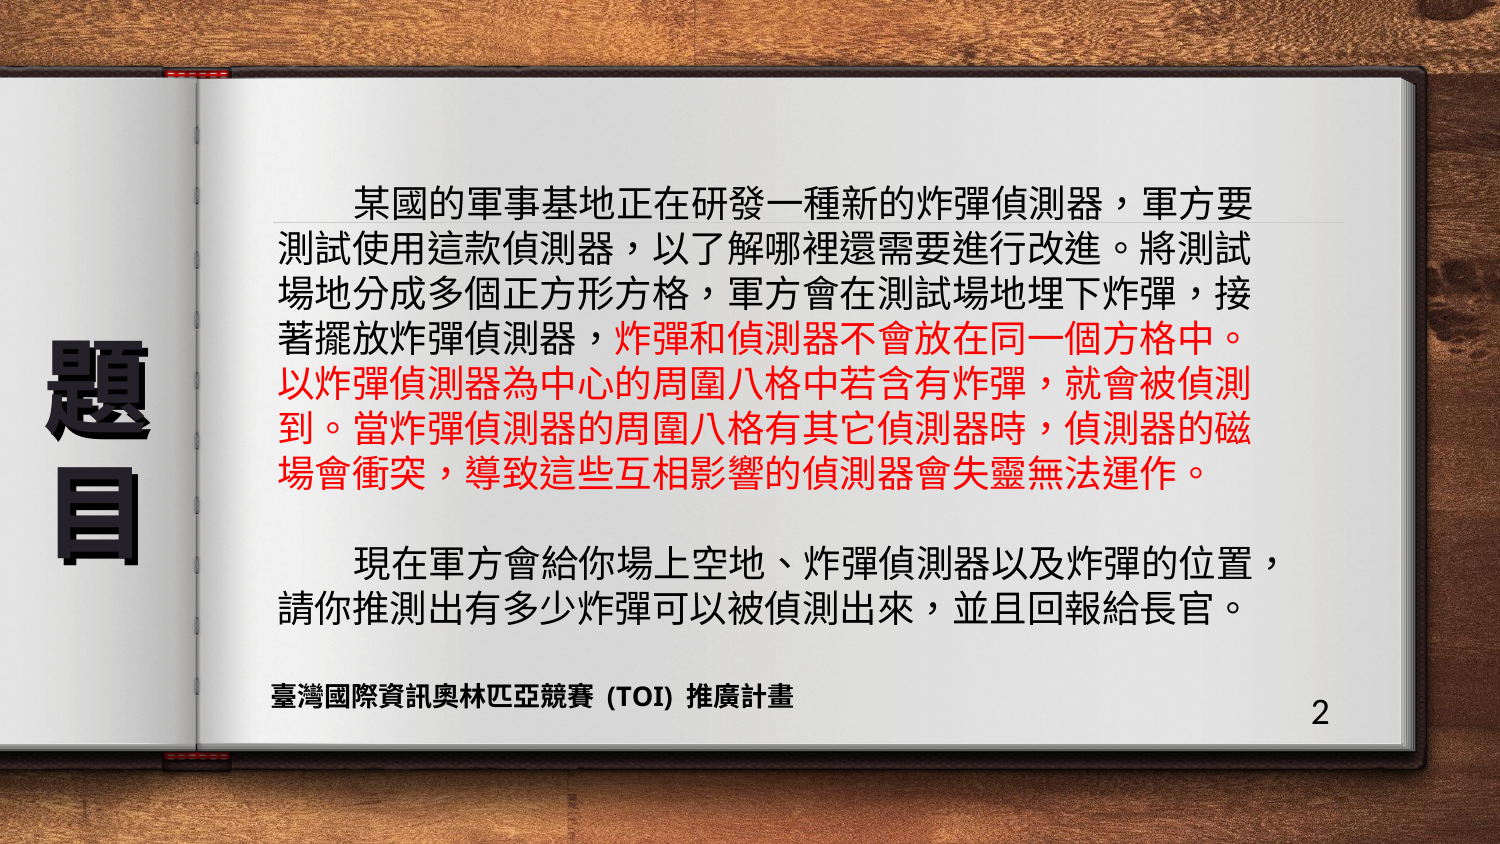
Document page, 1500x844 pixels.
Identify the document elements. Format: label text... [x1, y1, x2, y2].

title 題 目 [28, 306, 210, 552]
text_box 某國的軍事基地正在研發一種新的炸彈偵測器，軍方要測試使用這款偵測器，以了解哪裡還需要進行改進。將測試場地分成多個正方形方格，軍方會在測試場地埋下炸彈，接著擺放炸彈偵測器，炸彈和偵測器不會放在同一個方格中。以炸彈偵測器為中心的周圍八格中若含有炸彈，就會被偵測到。當炸彈偵測器的周圍八格有其它偵測器時，偵測器的磁場會衝突，導致這些互相影響的偵測器會失靈無法運作。 現在軍方會給你場上空地、炸彈偵測器以及炸彈的位置，請你推測出有多少炸彈可以被偵測出來，並且回報給長官。 [262, 173, 1296, 638]
text_box [1295, 672, 1386, 737]
